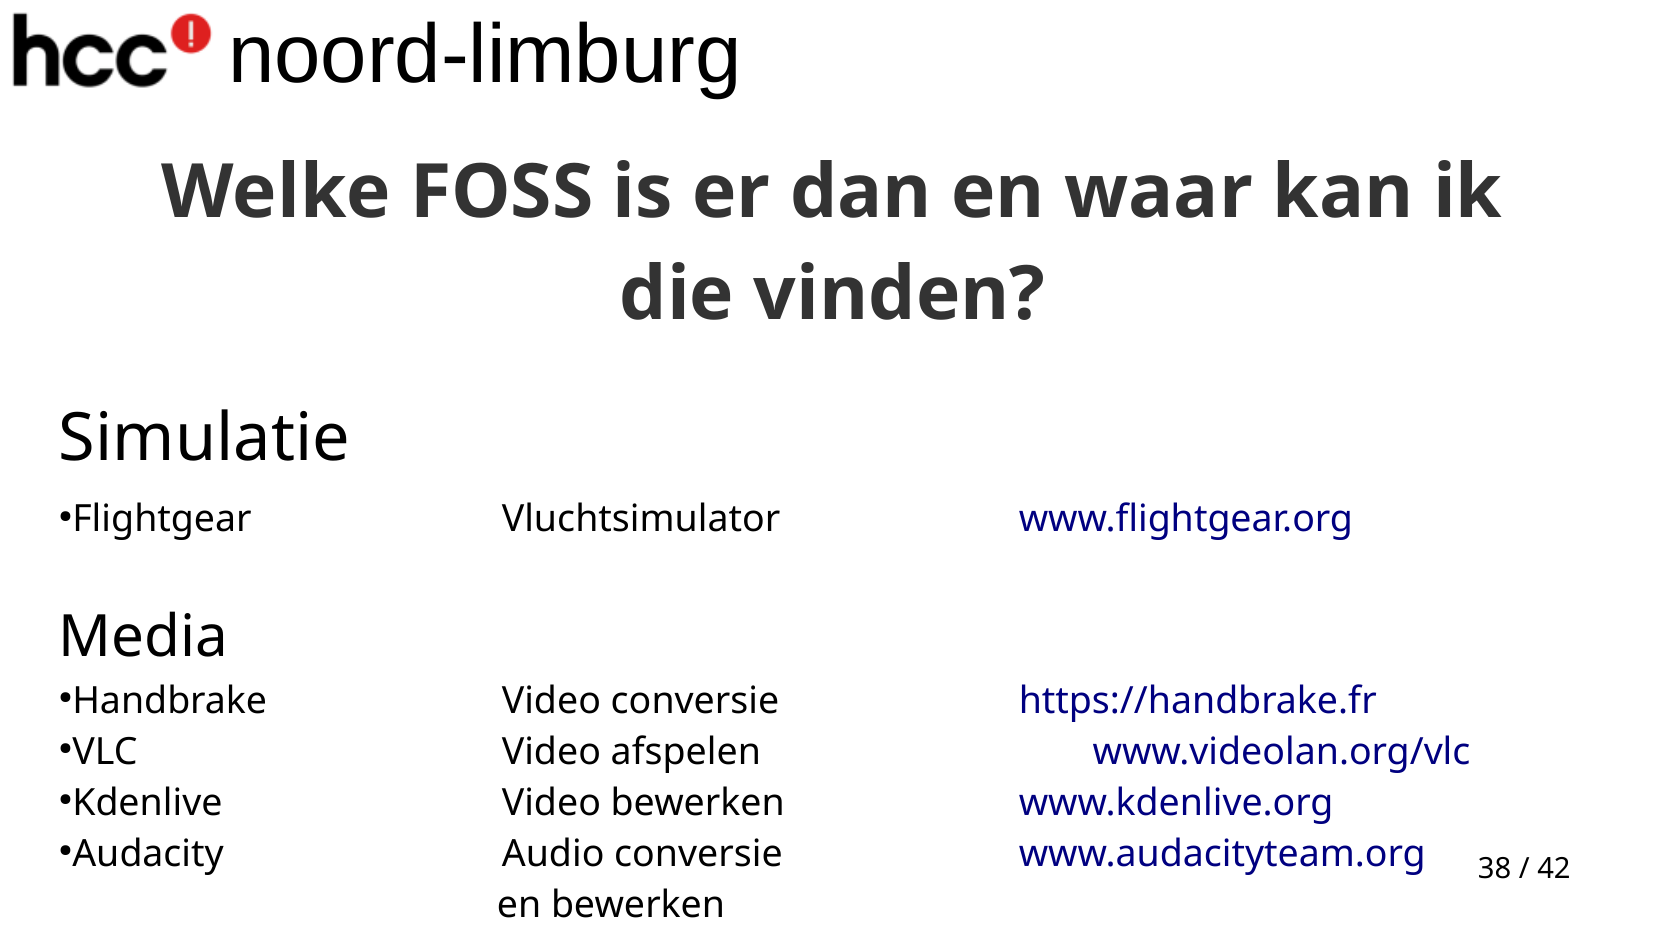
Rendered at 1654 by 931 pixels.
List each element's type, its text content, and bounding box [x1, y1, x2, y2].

subtitle Simulatie Flightgear Vluchtsimulator www.flightgear.org Media Handbrake Video conversie https://handbrake.fr VLC Video afspelen www.videolan.org/vlc Kdenlive Video bewerken www.kdenlive.org Audacity Audio conversie www.audacityteam.org en bewerken [59, 368, 1630, 887]
title Welke FOSS is er dan en waar kan ik die vinden? [129, 150, 1536, 328]
picture [11, 11, 214, 91]
